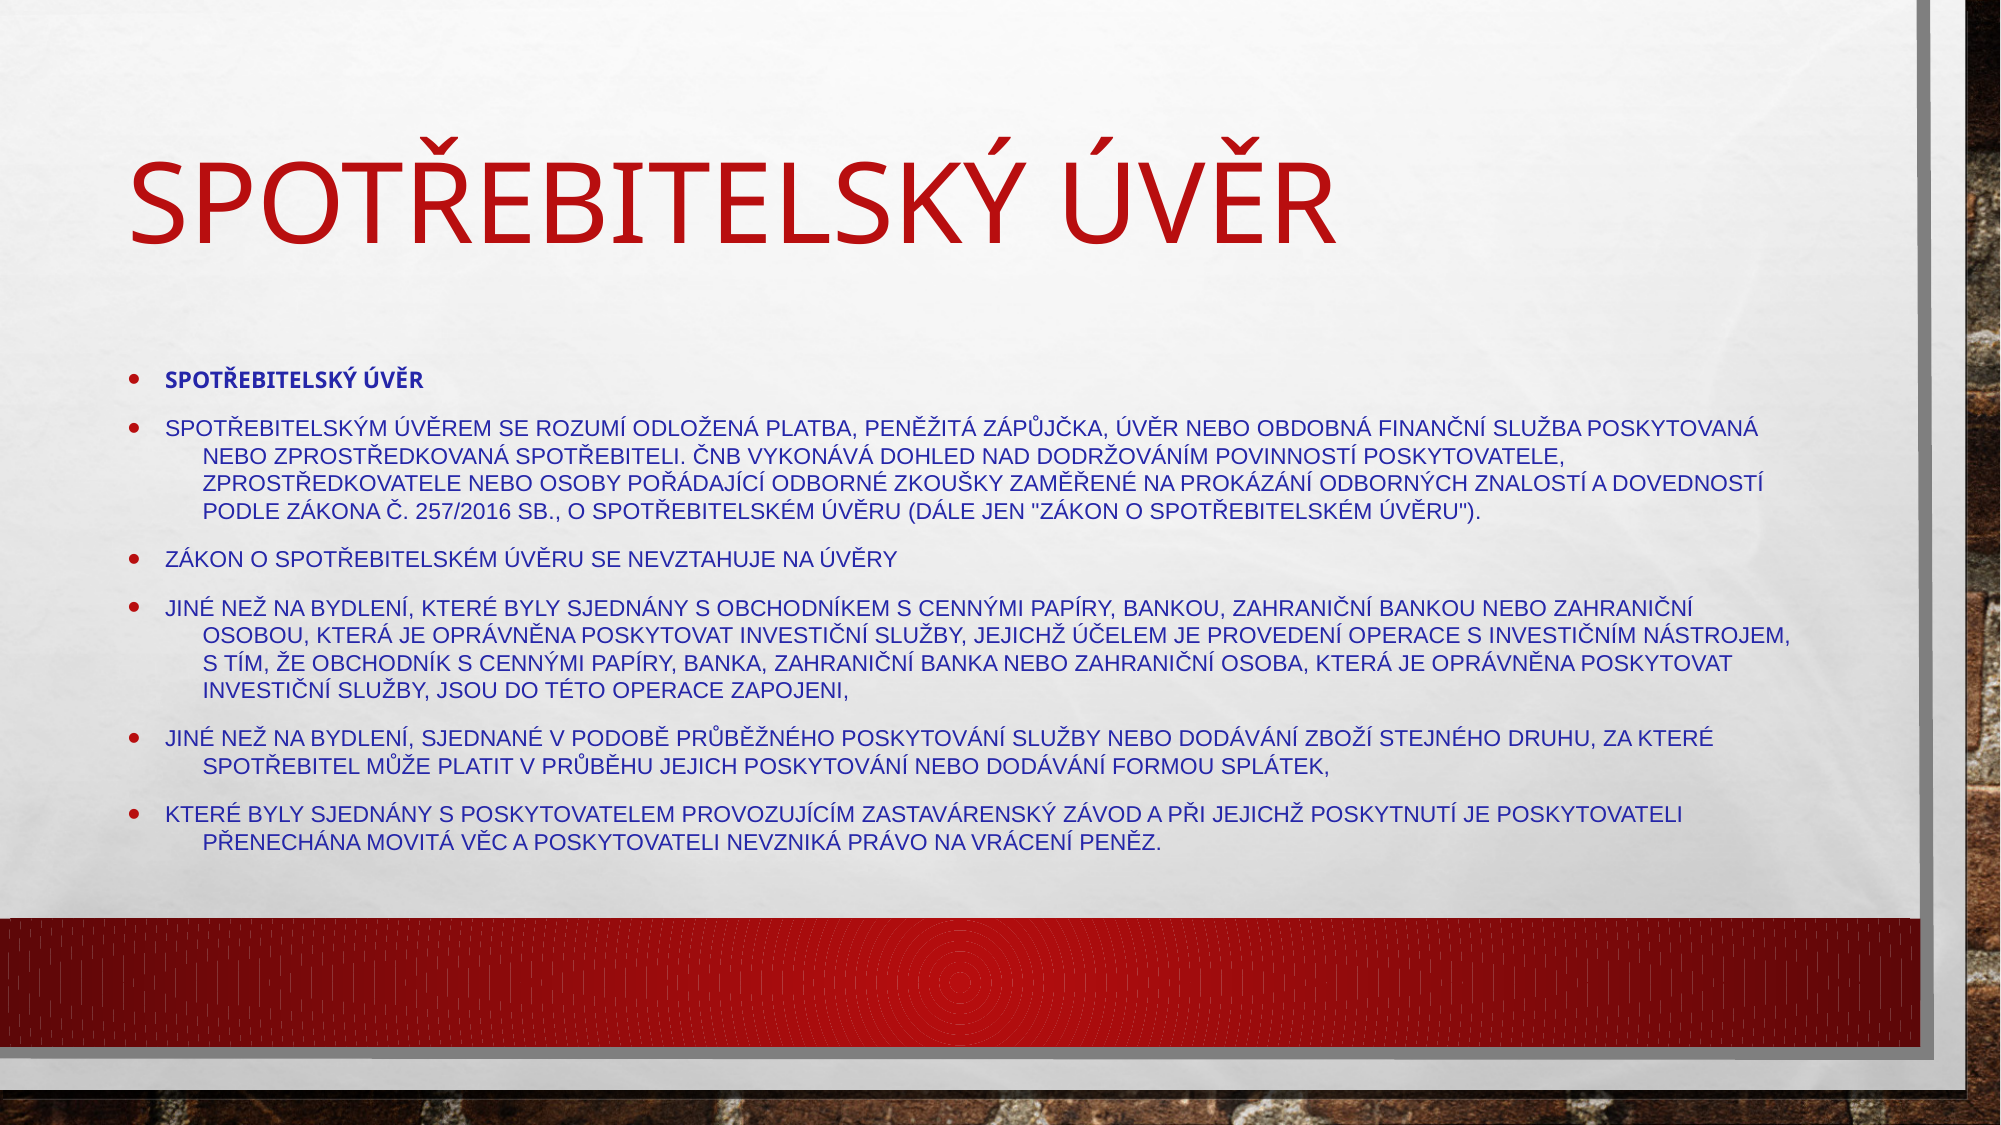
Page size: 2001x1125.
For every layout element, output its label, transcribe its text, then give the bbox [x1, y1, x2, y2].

list Spotřebitelský úvěr Spotřebitelským úvěrem se rozumí odložená platba, peněžitá zápůjčka, úvěr nebo obdobná finanční služba poskytovaná nebo zprostředkovaná spotřebiteli. ČNB vykonává dohled nad dodržováním povinností poskytovatele, zprostředkovatele nebo osoby pořádající odborné zkoušky zaměřené na prokázání odborných znalostí a dovedností podle zákona č. 257/2016 Sb., o spotřebitelském úvěru (dále jen "zákon o spotřebitelském úvěru"). Zákon o spotřebitelském úvěru se nevztahuje na úvěry jiné než na bydlení, které byly sjednány s obchodníkem s cennými papíry, bankou, zahraniční bankou nebo zahraniční osobou, která je oprávněna poskytovat investiční služby, jejichž účelem je provedení operace s investičním nástrojem, s tím, že obchodník s cennými papíry, banka, zahraniční banka nebo zahraniční osoba, která je oprávněna poskytovat investiční služby, jsou do této operace zapojeni, jiné než na bydlení, sjednané v podobě průběžného poskytování služby nebo dodávání zboží stejného druhu, za které spotřebitel může platit v průběhu jejich poskytování nebo dodávání formou splátek, které byly sjednány s poskytovatelem provozujícím zastavárenský závod a při jejichž poskytnutí je poskytovateli přenechána movitá věc a poskytovateli nevzniká právo na vrácení peněz. [112, 338, 1818, 882]
title Spotřebitelský úvěr [112, 112, 1819, 302]
